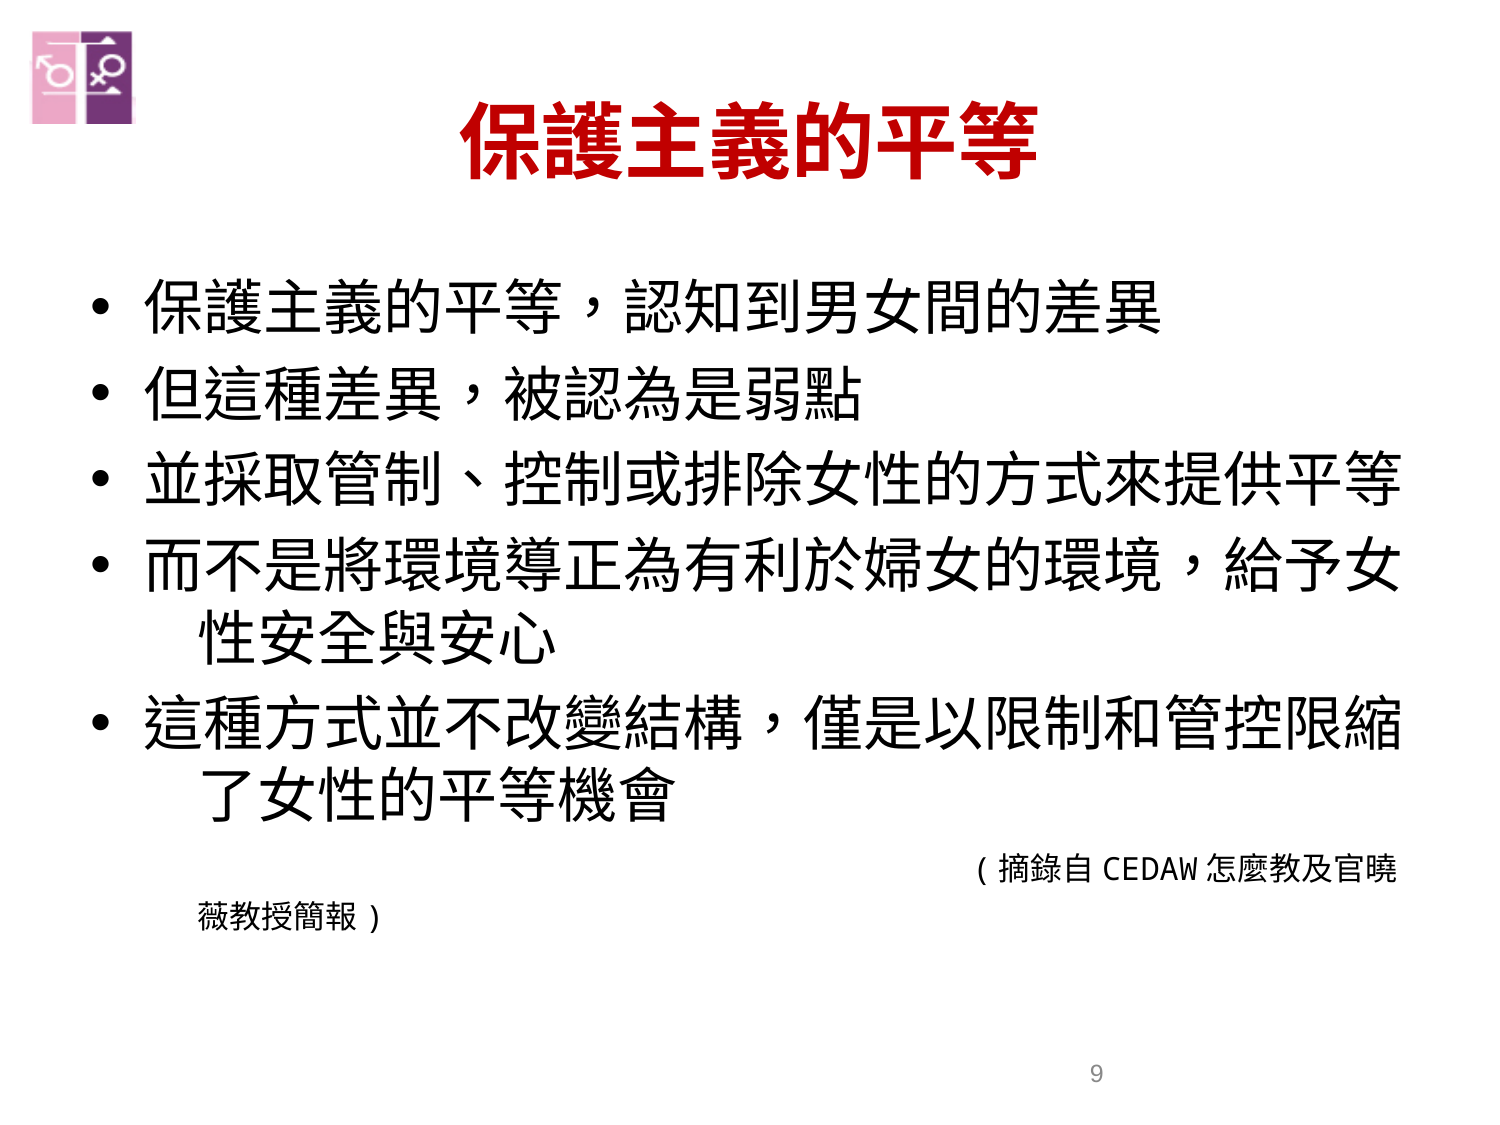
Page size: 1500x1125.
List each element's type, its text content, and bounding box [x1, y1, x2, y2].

title 保護主義的平等 [75, 45, 1426, 233]
list 保護主義的平等，認知到男女間的差異 但這種差異，被認為是弱點 並採取管制、控制或排除女性的方式來提供平等 而不是將環境導正為有利於婦女的環境，給予女性安全與安心 這種方式並不改變結構，僅是以限制和管控限縮了女性的平等機會 (摘錄自CEDAW怎麼教及官曉薇教授簡報) [75, 262, 1426, 1005]
text_box 9 [1074, 1042, 1426, 1103]
